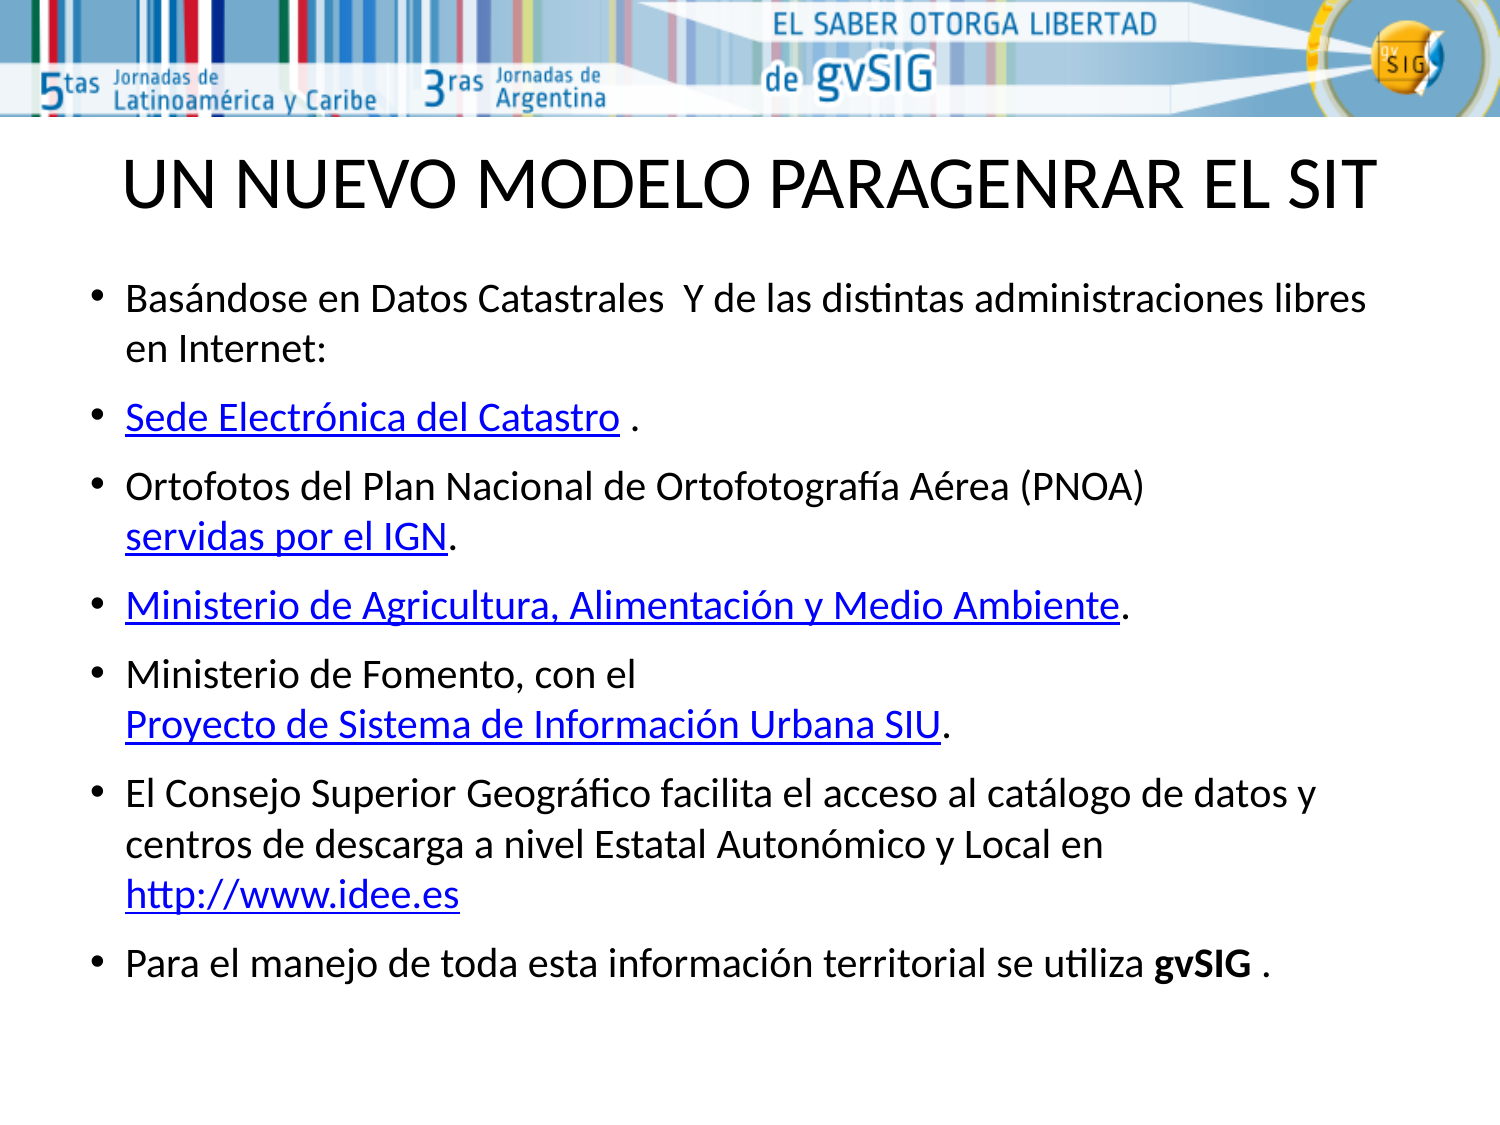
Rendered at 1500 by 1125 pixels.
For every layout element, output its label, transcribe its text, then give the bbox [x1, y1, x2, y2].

picture [0, 0, 1500, 117]
list Basándose en Datos Catastrales Y de las distintas administraciones libres en Internet: Sede Electrónica del Catastro . Ortofotos del Plan Nacional de Ortofotografía Aérea (PNOA) servidas por el IGN. Ministerio de Agricultura, Alimentación y Medio Ambiente. Ministerio de Fomento, con el Proyecto de Sistema de Información Urbana SIU. El Consejo Superior Geográfico facilita el acceso al catálogo de datos y centros de descarga a nivel Estatal Autonómico y Local en http://www.idee.es Para el manejo de toda esta información territorial se utiliza gvSIG . [75, 262, 1425, 1005]
title UN NUEVO MODELO PARAGENRAR EL SIT [75, 125, 1425, 233]
